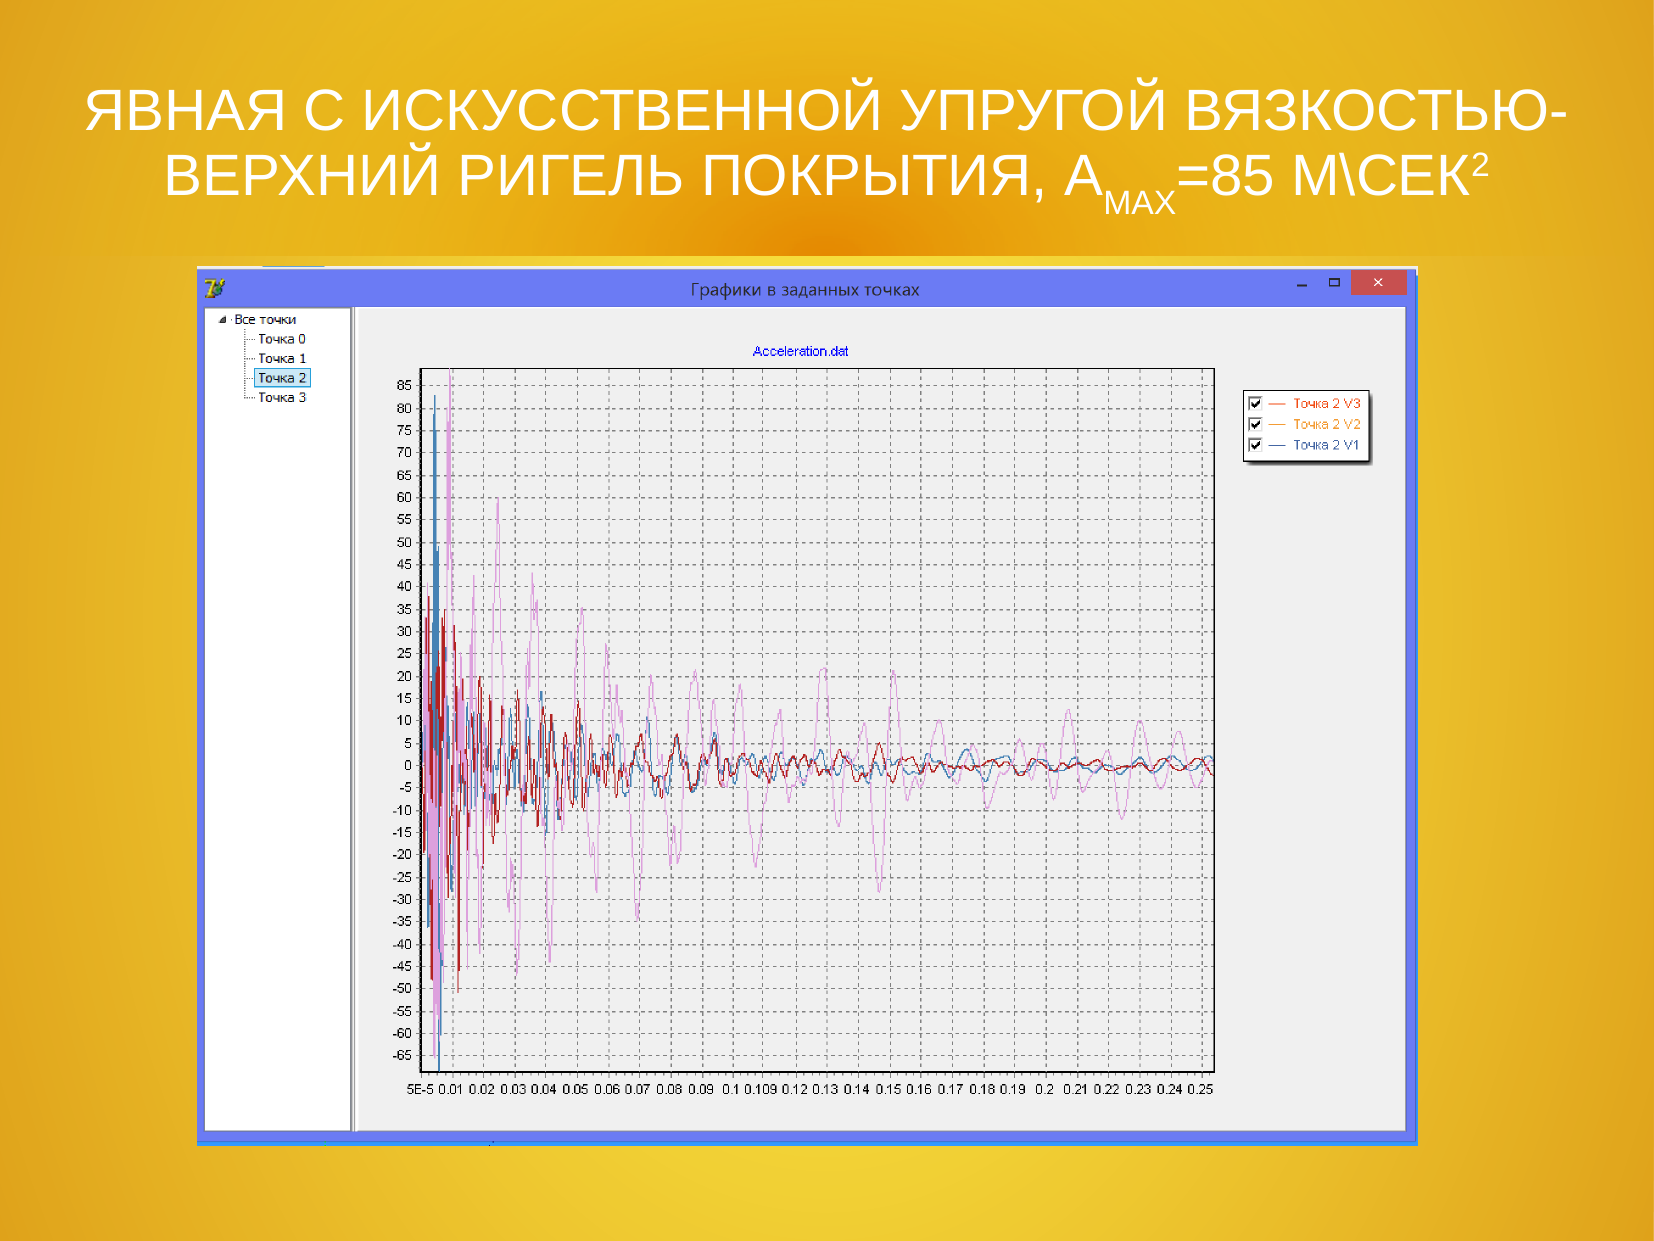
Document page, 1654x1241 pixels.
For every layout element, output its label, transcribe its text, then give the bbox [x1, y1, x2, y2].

picture [197, 266, 1418, 1146]
title ЯВНАЯ С ИСКУССТВЕННОЙ УПРУГОЙ ВЯЗКОСТЬЮ-ВЕРХНИЙ РИГЕЛЬ ПОКРЫТИЯ, AMAX=85 М\СЕК2 [82, 47, 1571, 252]
